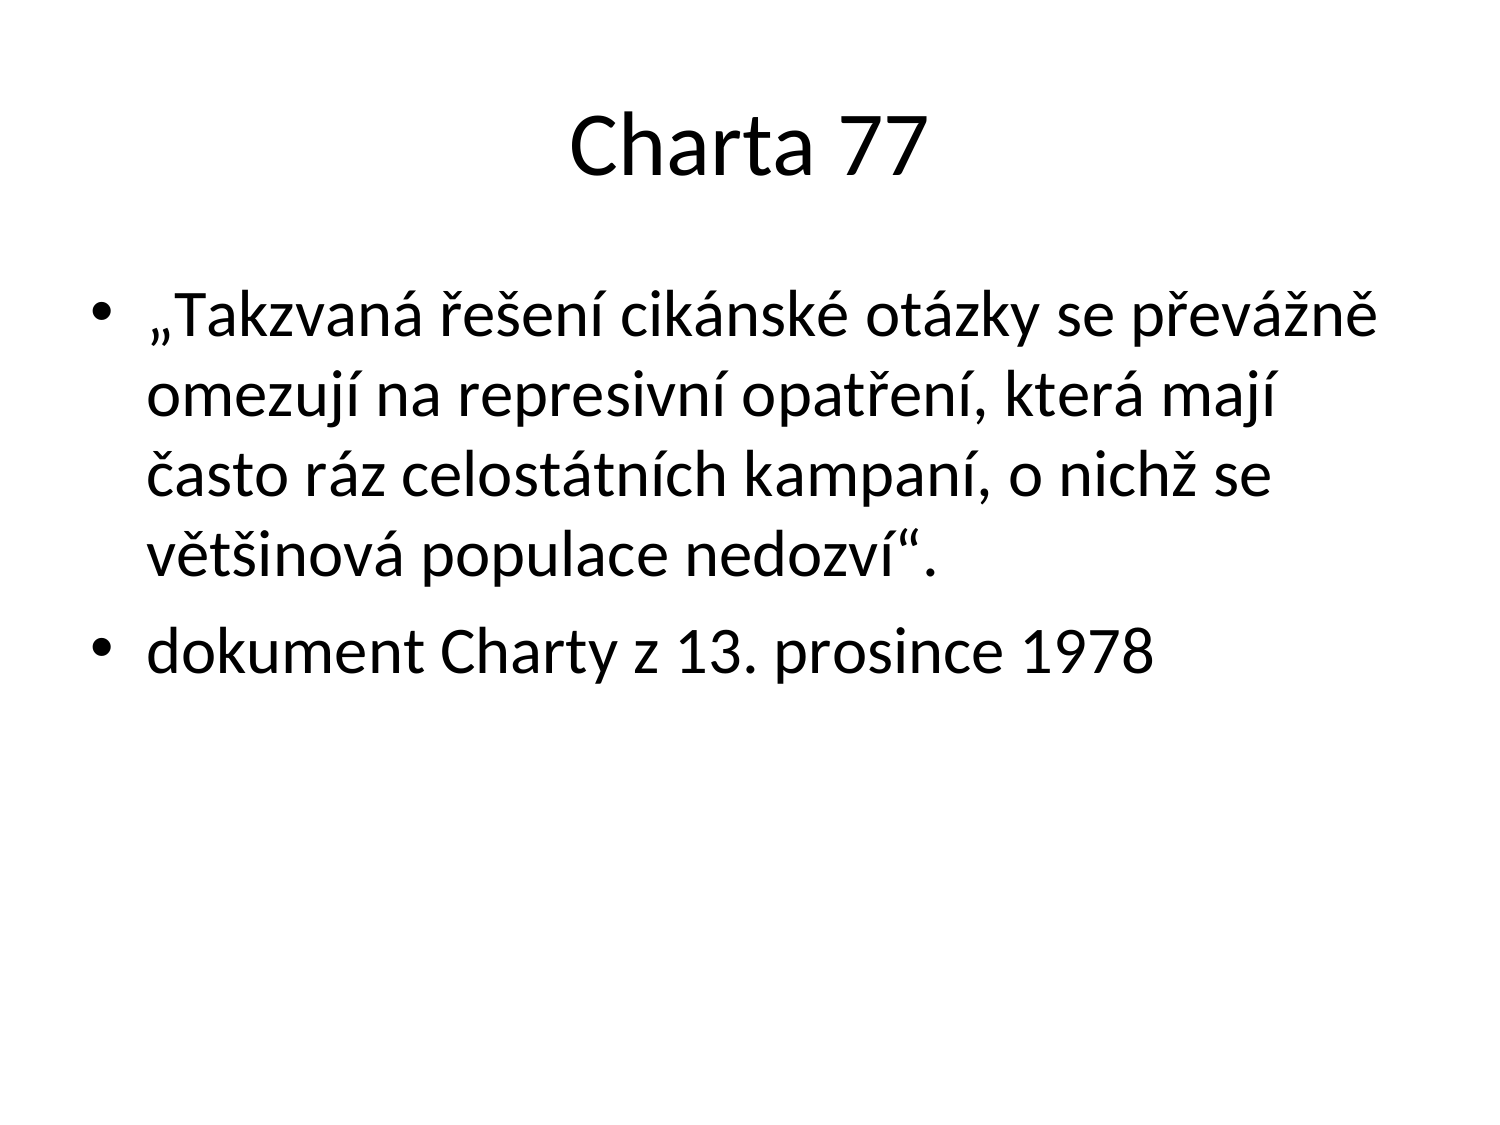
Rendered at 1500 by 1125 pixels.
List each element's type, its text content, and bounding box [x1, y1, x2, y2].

list „Takzvaná řešení cikánské otázky se převážně omezují na represivní opatření, která mají často ráz celostátních kampaní, o nichž se většinová populace nedozví“. dokument Charty z 13. prosince 1978 [75, 262, 1426, 1006]
title Charta 77 [75, 45, 1426, 233]
